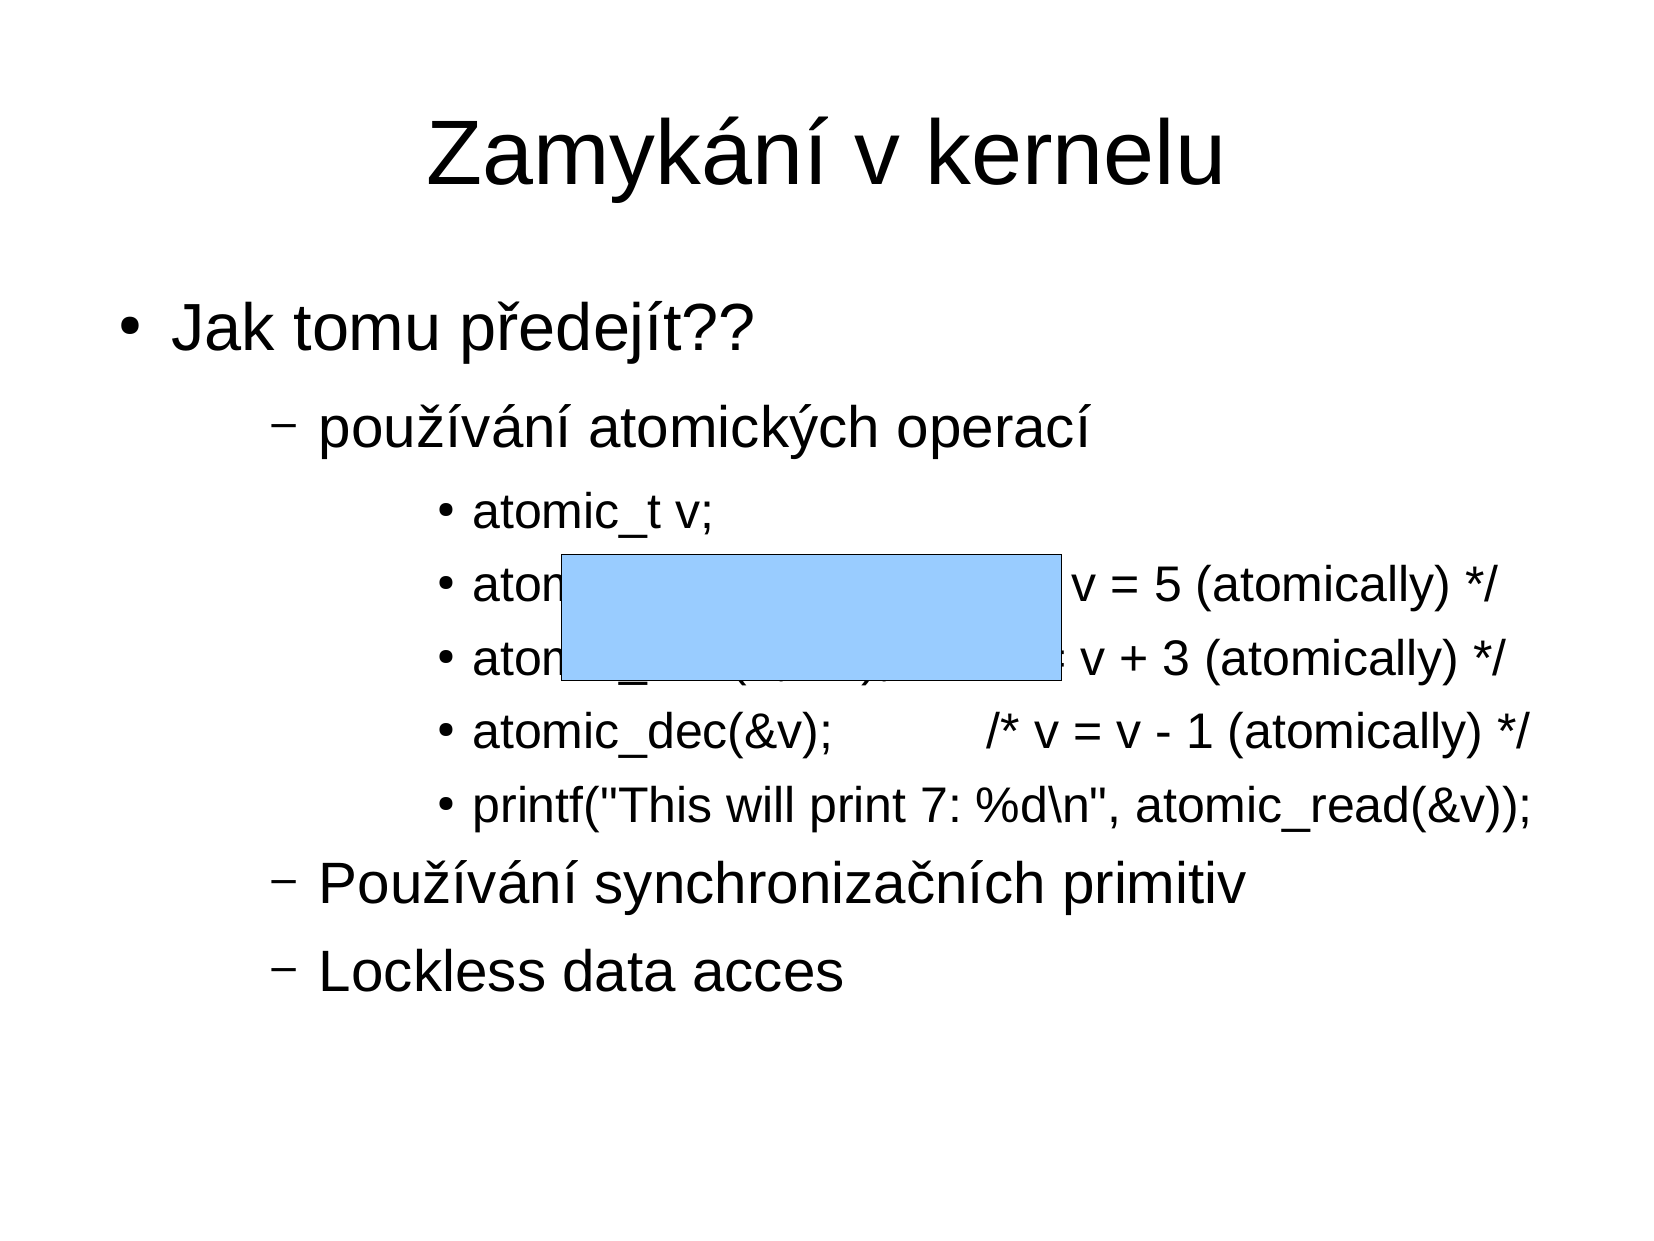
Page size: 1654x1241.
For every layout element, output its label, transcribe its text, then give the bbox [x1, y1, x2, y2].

list Jak tomu předejít?? používání atomických operací atomic_t v; atomic_set(&v, 5); /* v = 5 (atomically) */ atomic_add(3, &v); /* v = v + 3 (atomically) */ atomic_dec(&v); /* v = v - 1 (atomically) */ printf("This will print 7: %d\n", atomic_read(&v)); Používání synchronizačních primitiv Lockless data acces [82, 290, 1571, 1109]
title Zamykání v kernelu [82, 49, 1571, 257]
chart [561, 554, 1062, 681]
